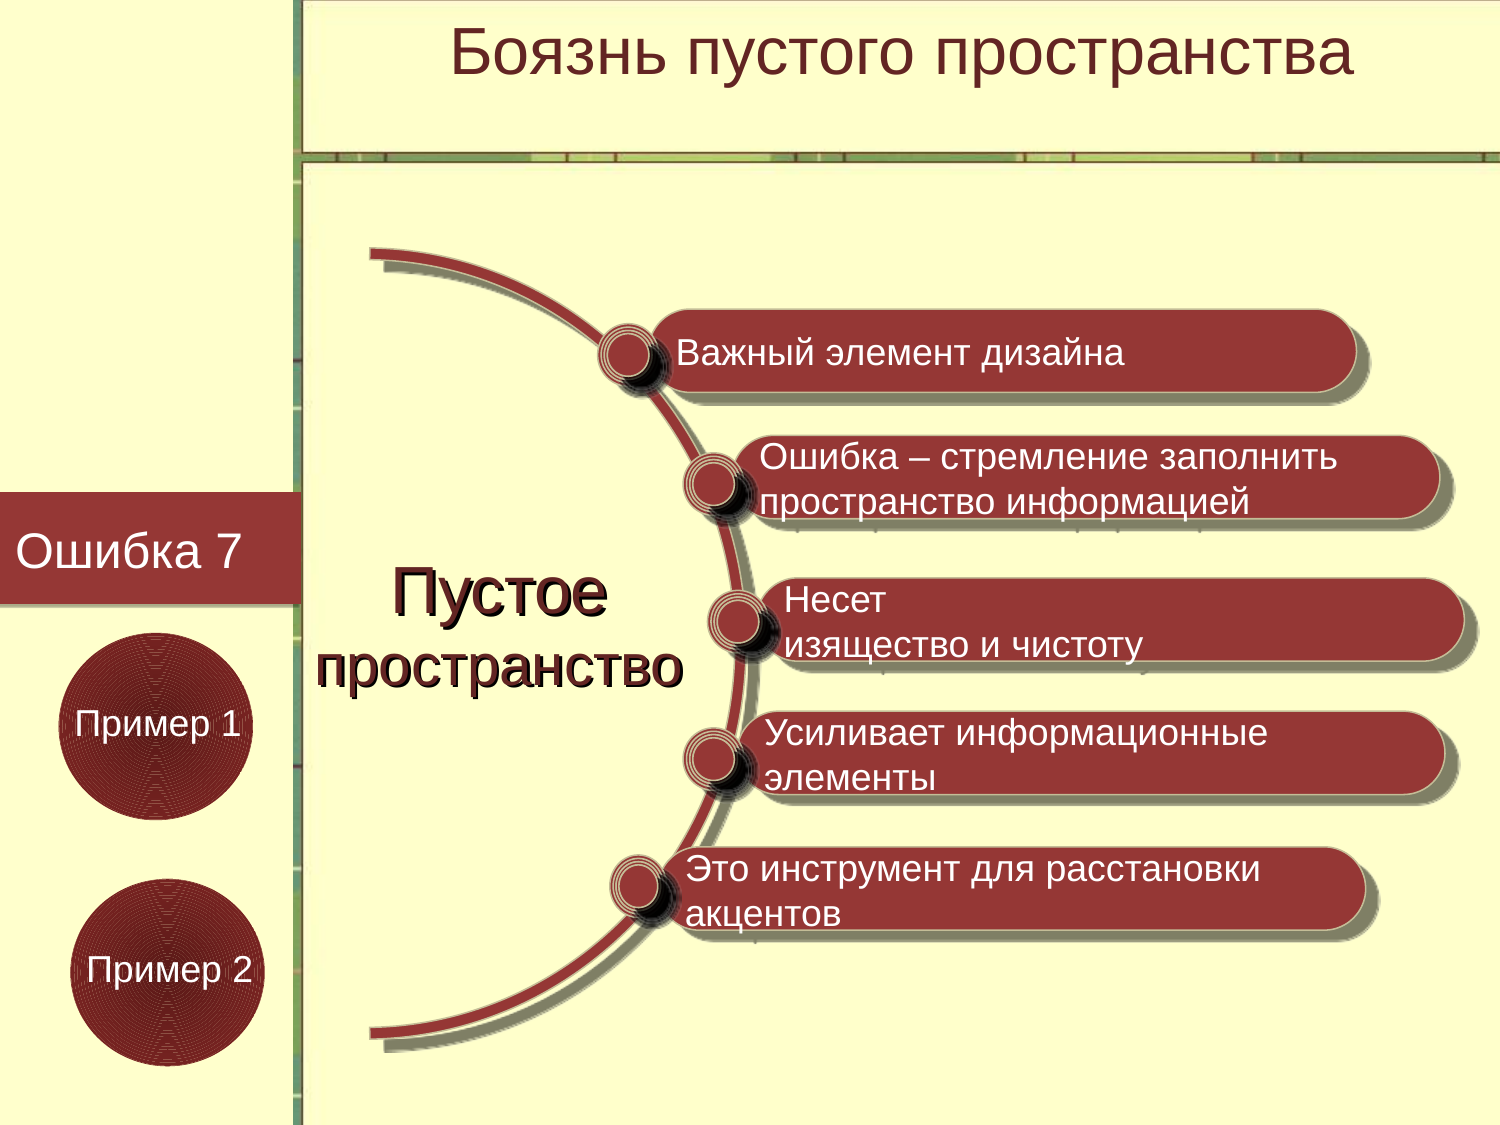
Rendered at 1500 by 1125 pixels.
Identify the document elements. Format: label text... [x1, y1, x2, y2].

text_box [0, 604, 293, 1125]
text_box Боязнь пустого пространства [305, 0, 1500, 175]
text_box Ошибка – стремление заполнить пространство информацией [735, 435, 1440, 519]
text_box Пример 2 [70, 937, 272, 999]
text_box Это инструмент для расстановки акцентов [661, 846, 1366, 931]
text_box Пример 1 [58, 691, 260, 753]
text_box Важный элемент дизайна [652, 309, 1357, 393]
text_box [369, 854, 667, 1040]
text_box Усиливает информационные элементы [739, 711, 1446, 795]
text_box [369, 247, 769, 856]
text_box Ошибка 7 [0, 492, 301, 604]
text_box Пустое пространство [292, 515, 706, 729]
text_box Несет изящество и чистоту [761, 577, 1465, 662]
text_box [0, 0, 293, 492]
